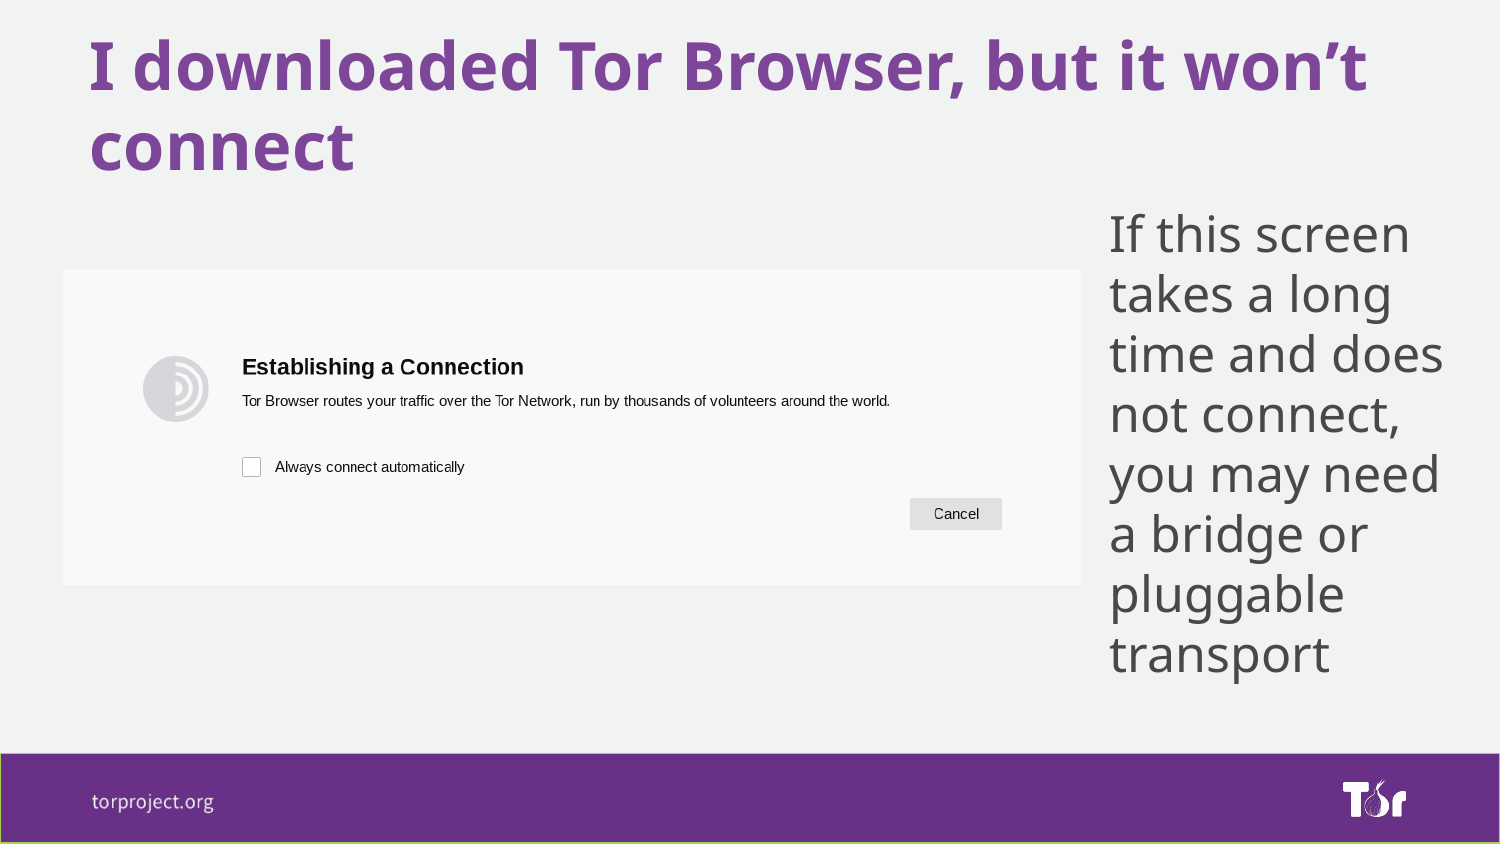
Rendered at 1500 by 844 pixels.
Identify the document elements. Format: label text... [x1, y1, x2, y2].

text_box If this screen takes a long time and does not connect, you may need a bridge or pluggable transport [1019, 195, 1485, 842]
picture [75, 780, 604, 821]
text_box I downloaded Tor Browser, but it won’t connect [75, 33, 1425, 174]
picture [63, 269, 1081, 586]
